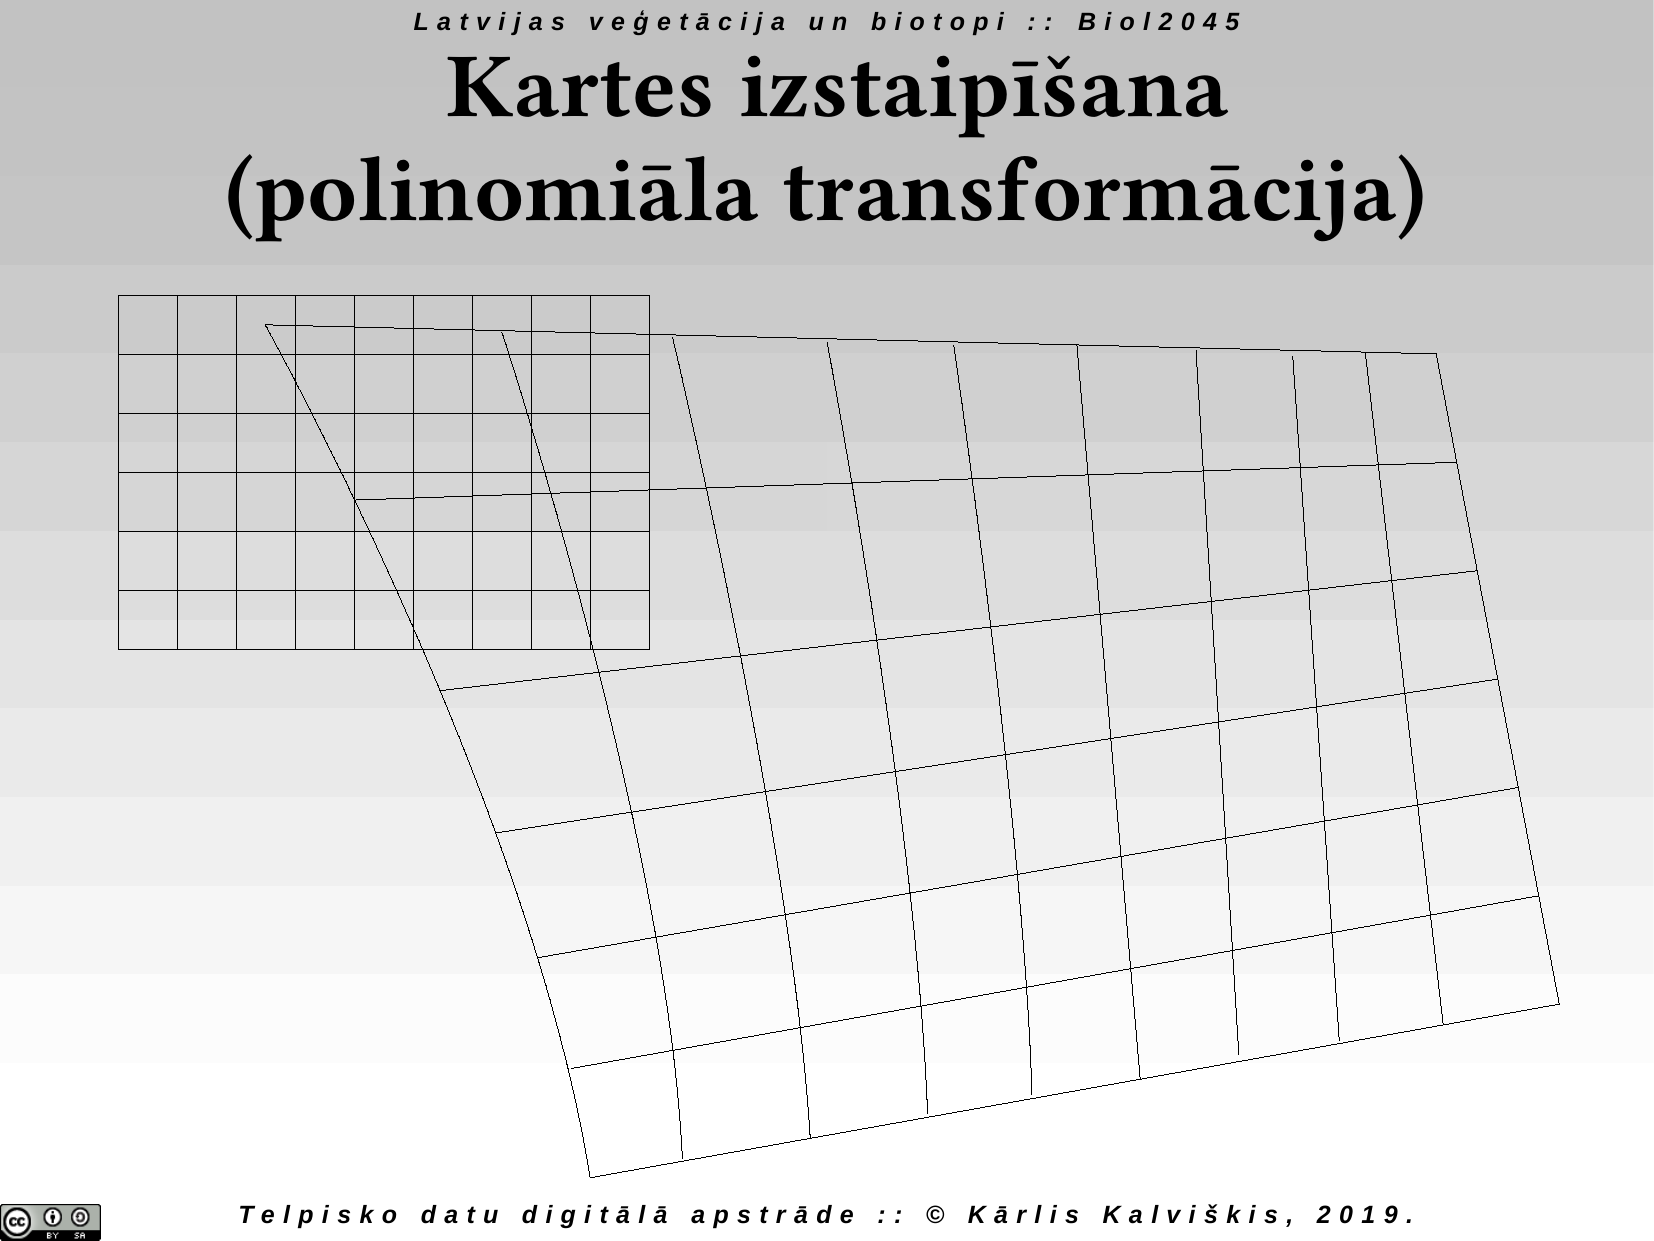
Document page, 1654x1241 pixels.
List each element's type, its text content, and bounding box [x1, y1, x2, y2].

picture [0, 0, 1654, 1241]
title Kartes izstaipīšana (polinomiāla transformācija) [29, 34, 1625, 244]
